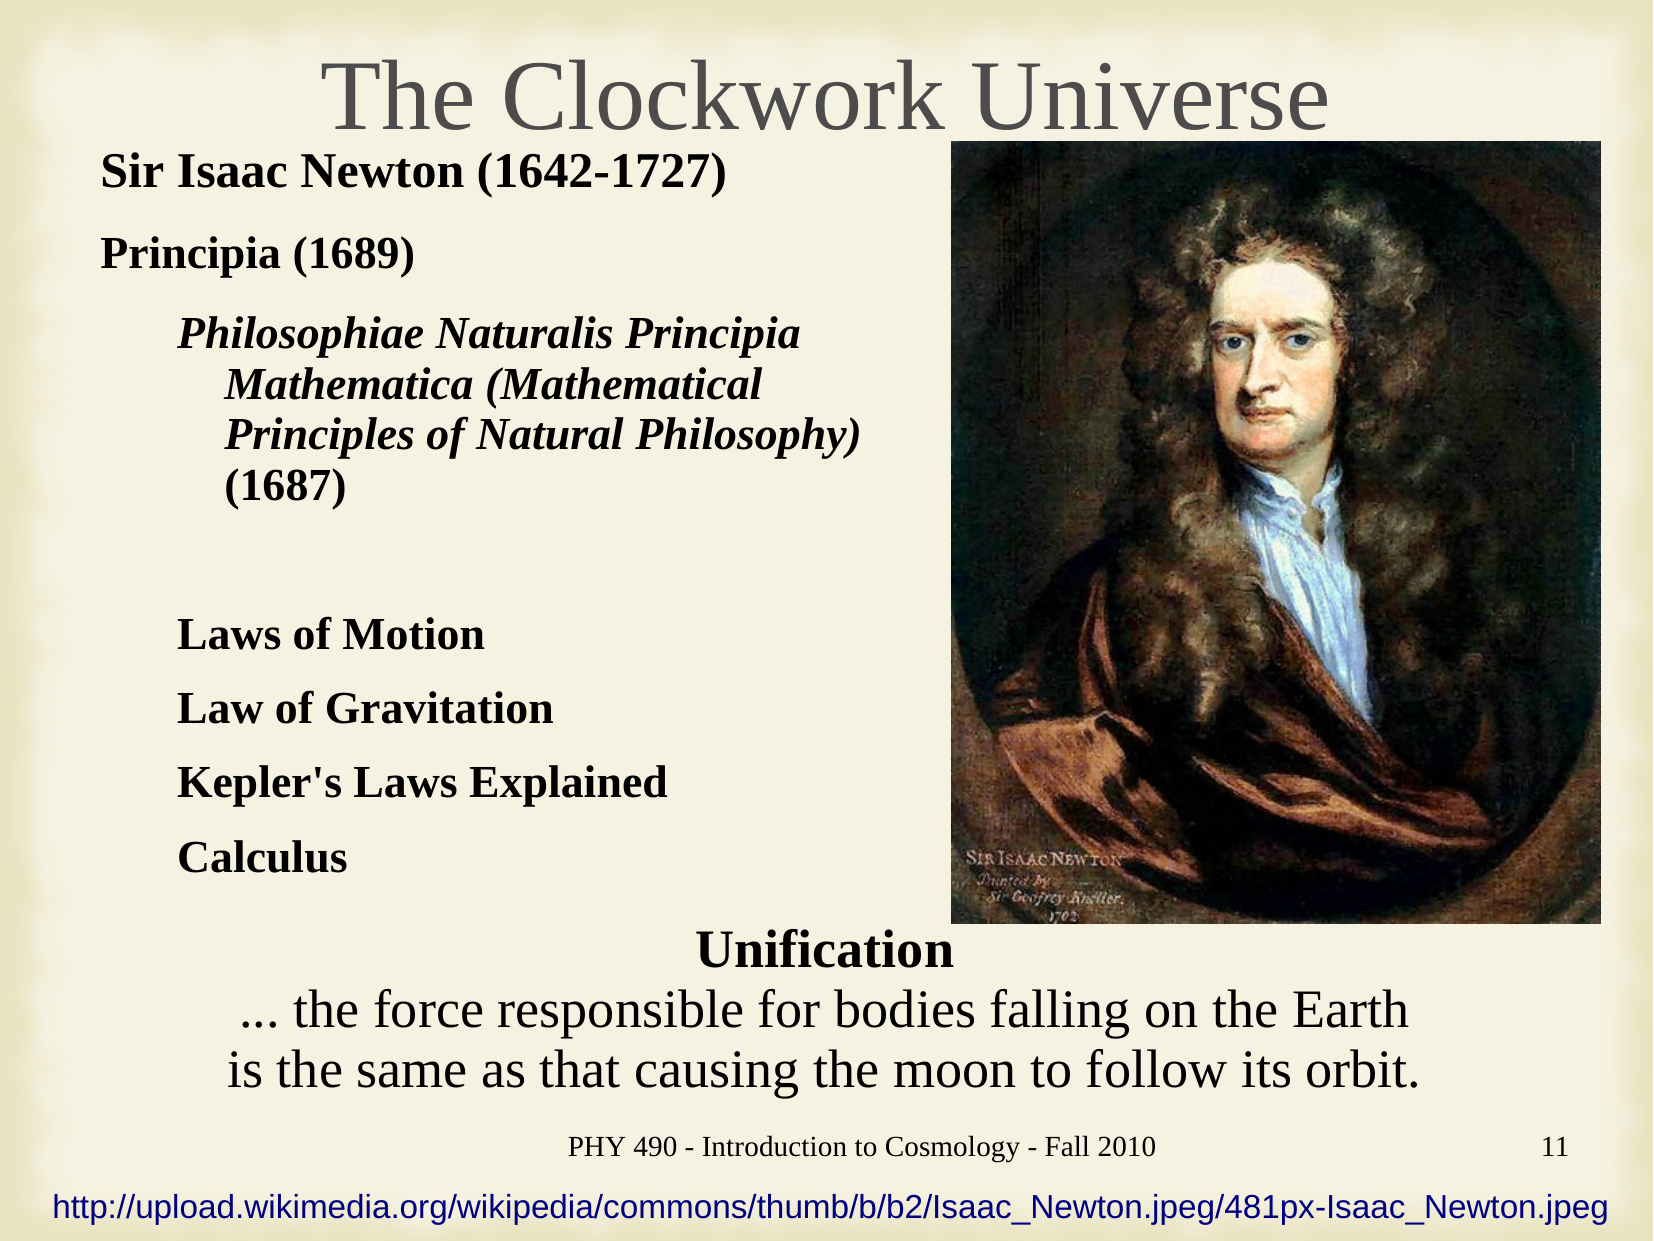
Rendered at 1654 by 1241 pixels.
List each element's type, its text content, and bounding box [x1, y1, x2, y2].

picture [0, 0, 1653, 1241]
list Sir Isaac Newton (1642-1727) Principia (1689) Philosophiae Naturalis Principia Mathematica (Mathematical Principles of Natural Philosophy) (1687) Laws of Motion Law of Gravitation Kepler's Laws Explained Calculus [82, 142, 901, 893]
text_box Unification ... the force responsible for bodies falling on the Earth is the same as that causing the moon to follow its orbit. [204, 911, 1459, 1111]
text_box http://upload.wikimedia.org/wikipedia/commons/thumb/b/b2/Isaac_Newton.jpeg/481px-Isaac_Newton.jpeg [37, 1180, 1653, 1233]
title The Clockwork Universe [82, 0, 1571, 193]
